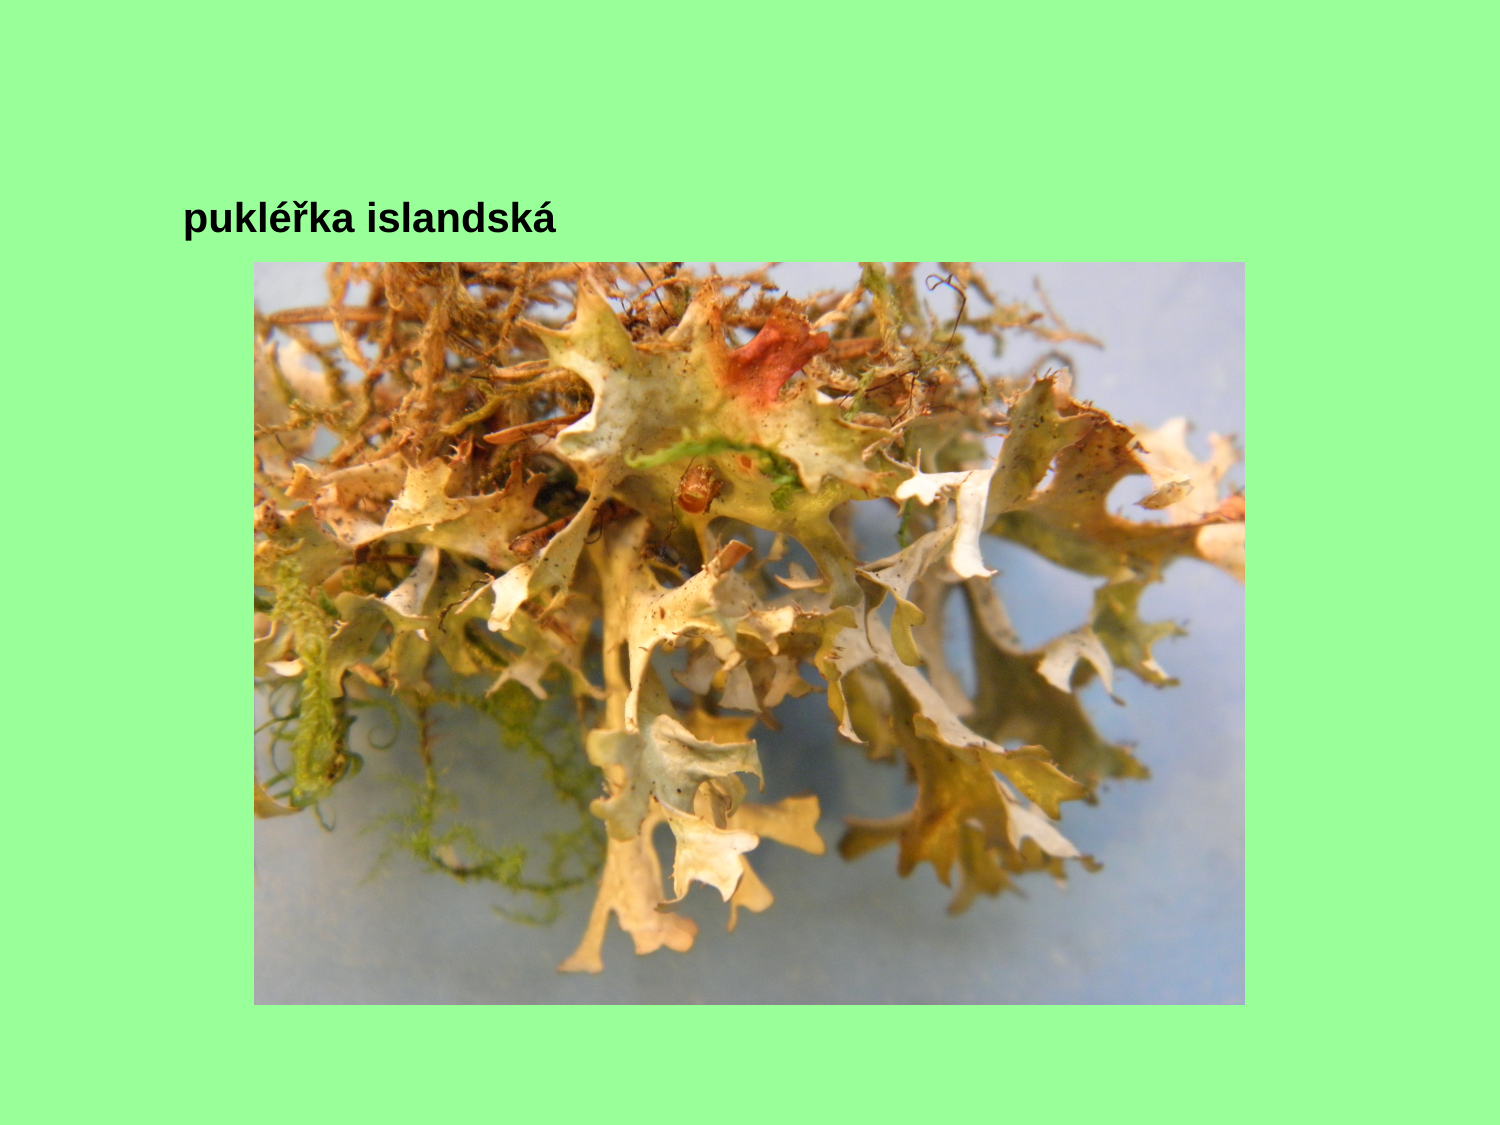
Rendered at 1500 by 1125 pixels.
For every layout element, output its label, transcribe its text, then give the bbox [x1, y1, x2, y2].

picture [254, 262, 1245, 1005]
text_box pukléřka islandská [167, 183, 571, 249]
